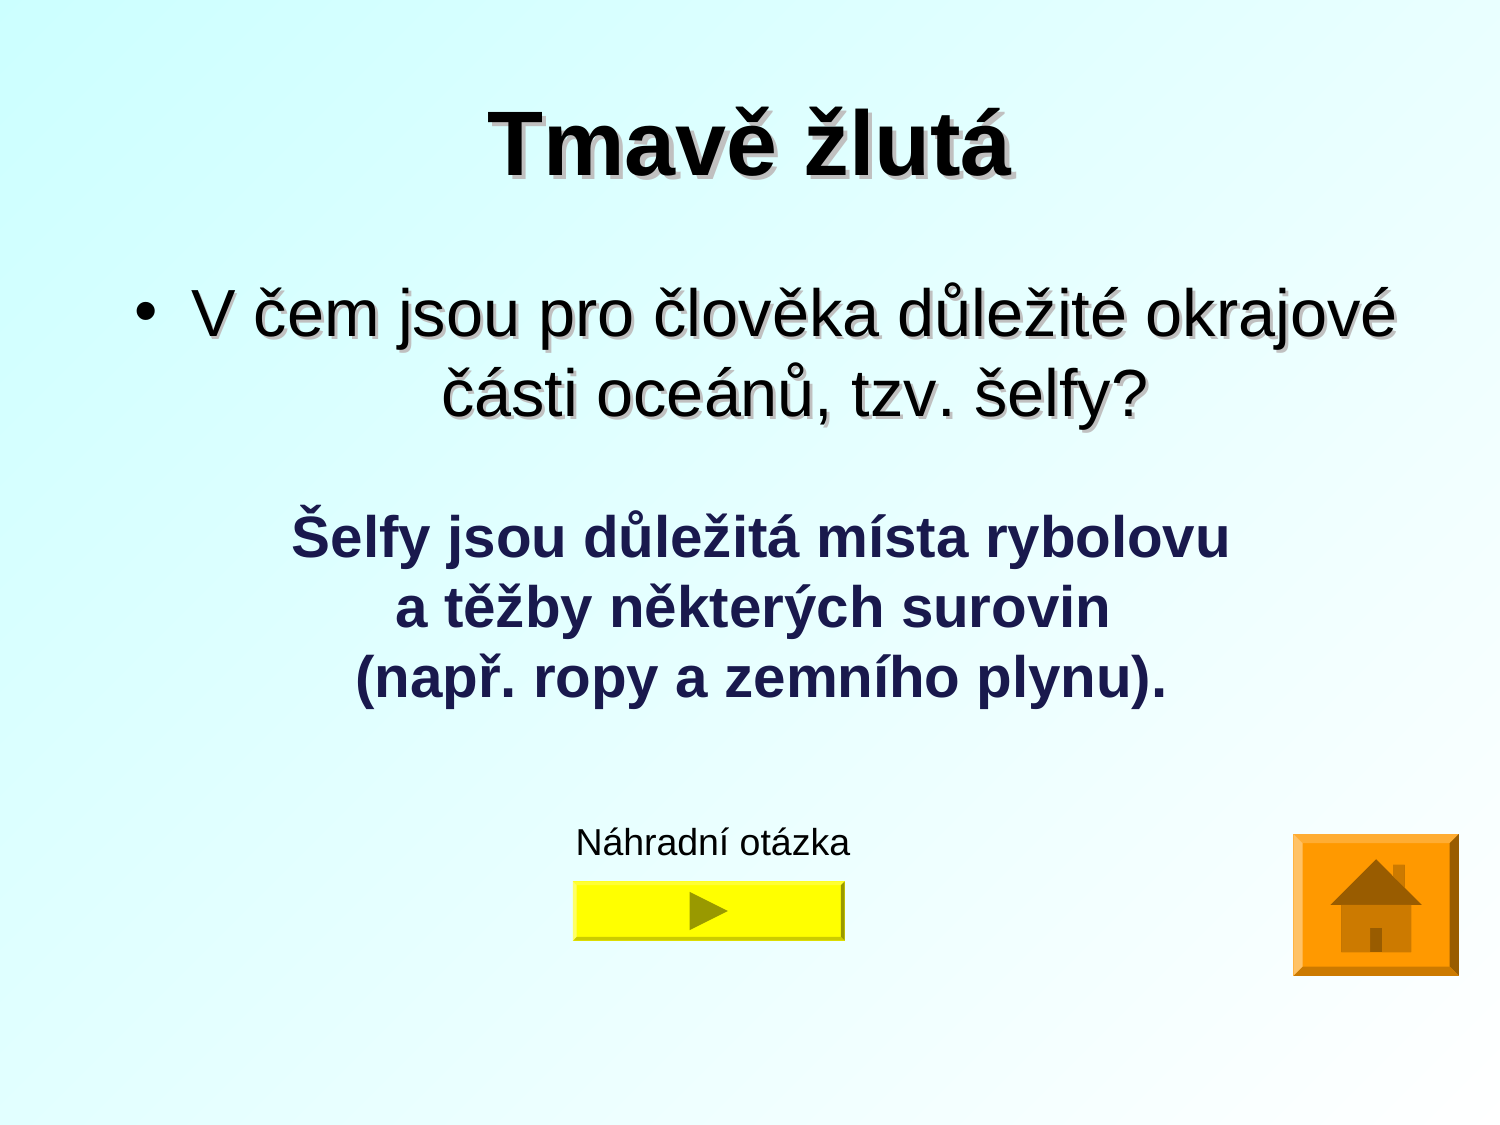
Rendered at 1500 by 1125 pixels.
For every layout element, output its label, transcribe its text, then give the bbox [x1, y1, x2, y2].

text_box Náhradní otázka [560, 810, 880, 872]
title Tmavě žlutá [75, 45, 1426, 233]
text_box [1295, 834, 1459, 976]
text_box [574, 881, 845, 941]
text_box Šelfy jsou důležitá místa rybolovu a těžby některých surovin (např. ropy a zemního plynu). [253, 491, 1270, 718]
list V čem jsou pro člověka důležité okrajové části oceánů, tzv. šelfy? [74, 262, 1459, 457]
